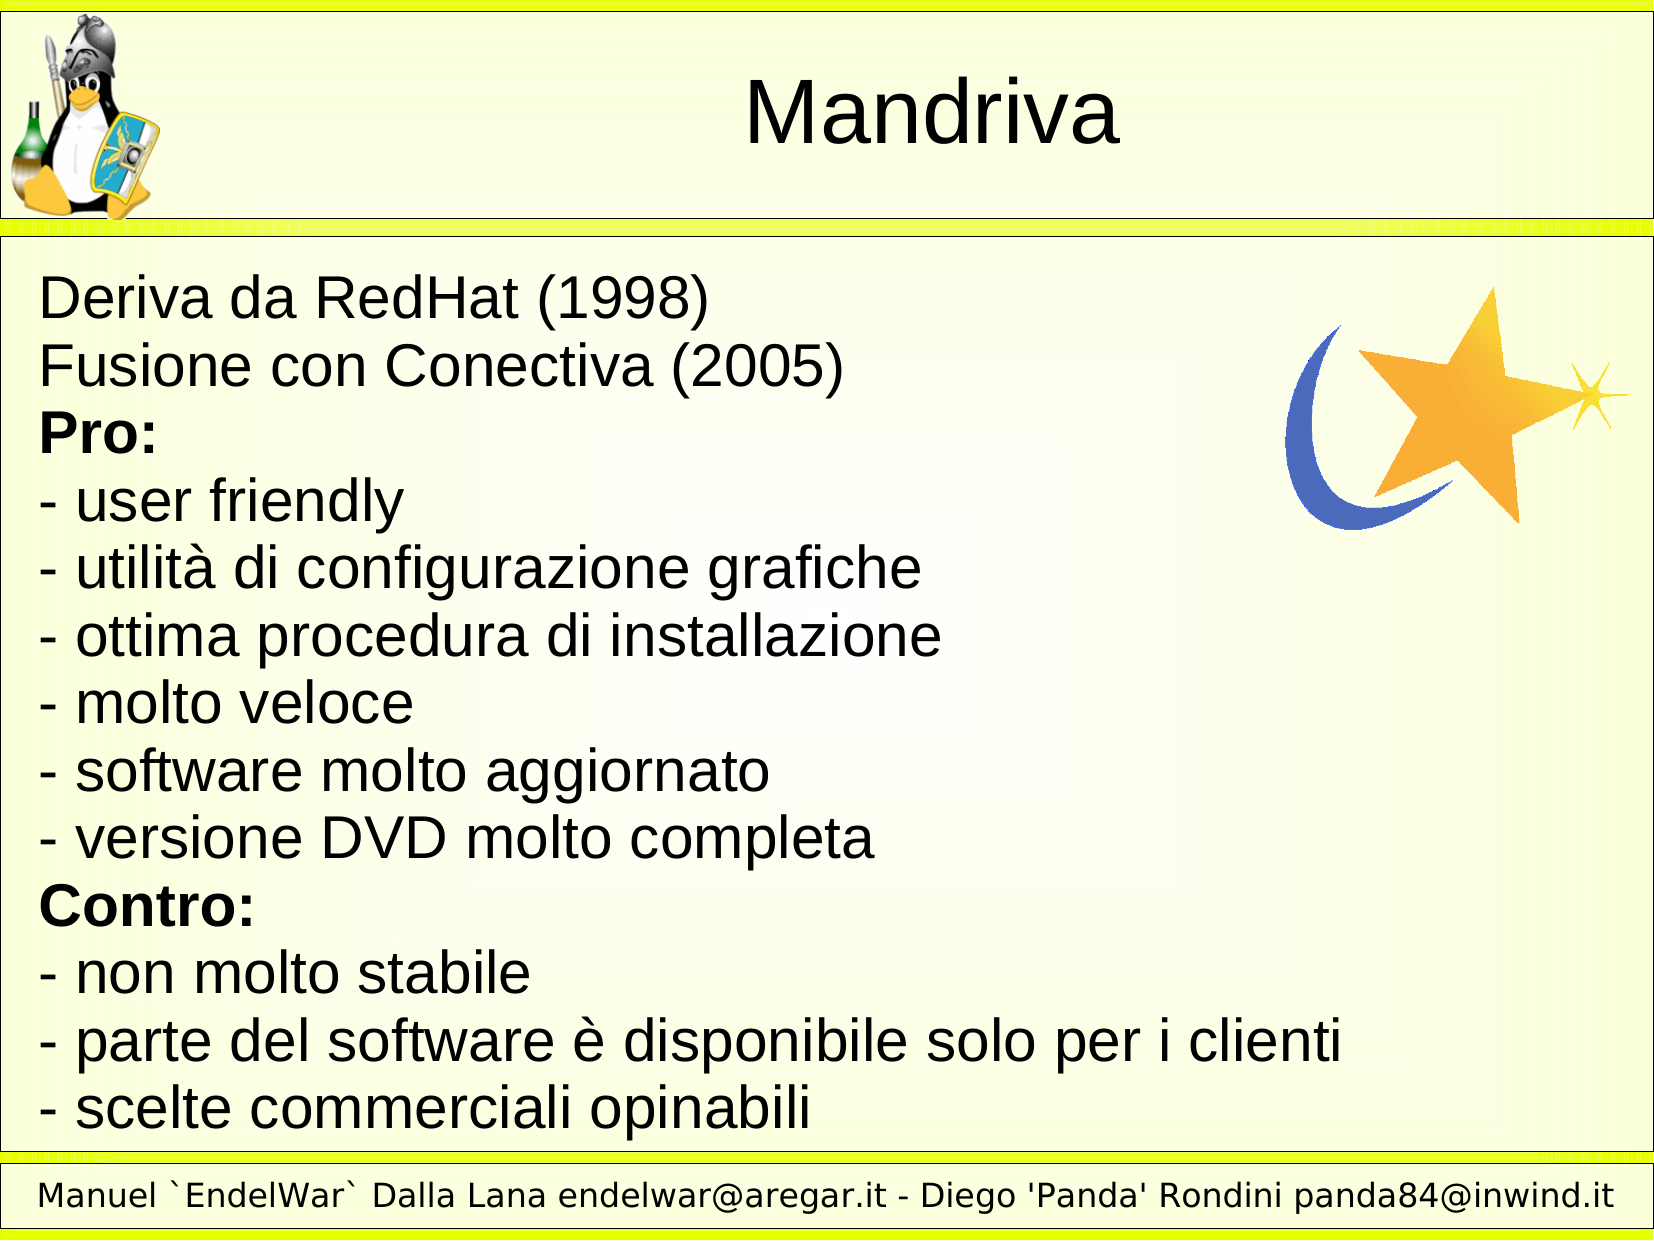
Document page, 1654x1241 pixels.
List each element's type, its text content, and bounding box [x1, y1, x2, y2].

picture [11, 14, 160, 220]
subtitle Deriva da RedHat (1998) Fusione con Conectiva (2005) Pro: - user friendly - utilità di configurazione grafiche - ottima procedura di installazione - molto veloce - software molto aggiornato - versione DVD molto completa Contro: - non molto stabile - parte del software è disponibile solo per i clienti - scelte commerciali opinabili [20, 264, 1633, 1142]
picture [1250, 201, 1654, 615]
title Mandriva [228, 31, 1636, 194]
